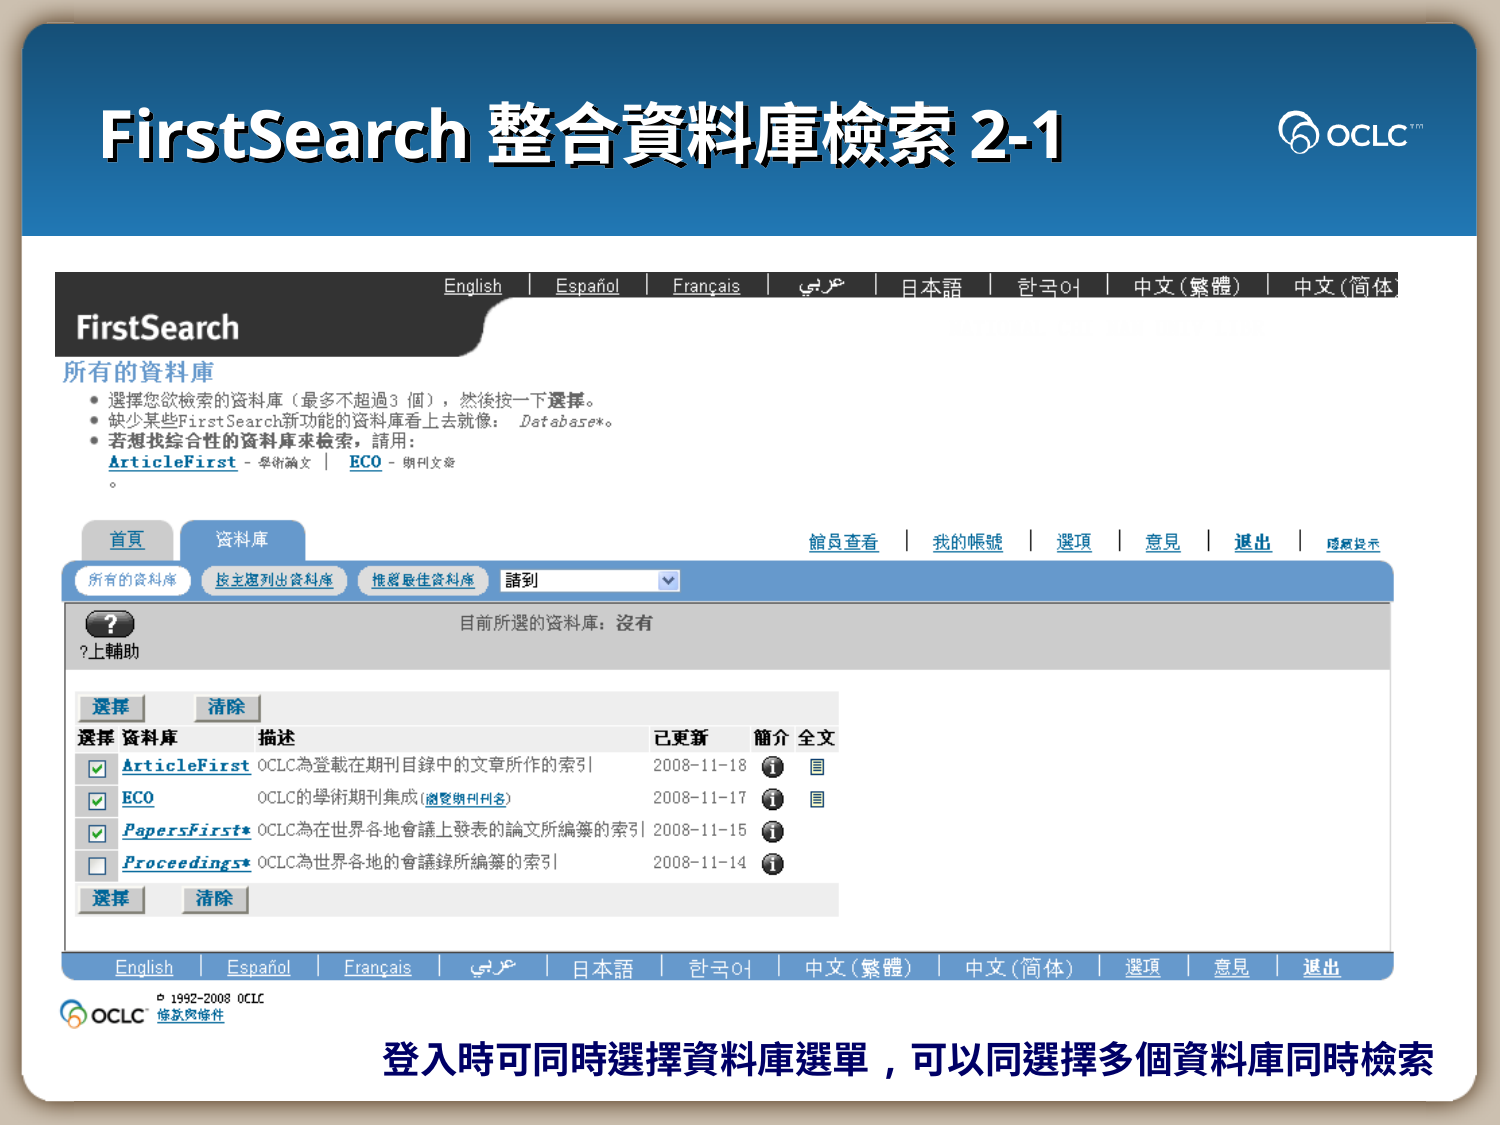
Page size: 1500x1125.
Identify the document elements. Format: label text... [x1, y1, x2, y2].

text_box 登入時可同時選擇資料庫選單,可以同選擇多個資料庫同時檢索 [367, 1028, 1451, 1088]
text_box FirstSearch整合資料庫檢索2-1 [83, 81, 1258, 183]
picture [55, 272, 1398, 1064]
